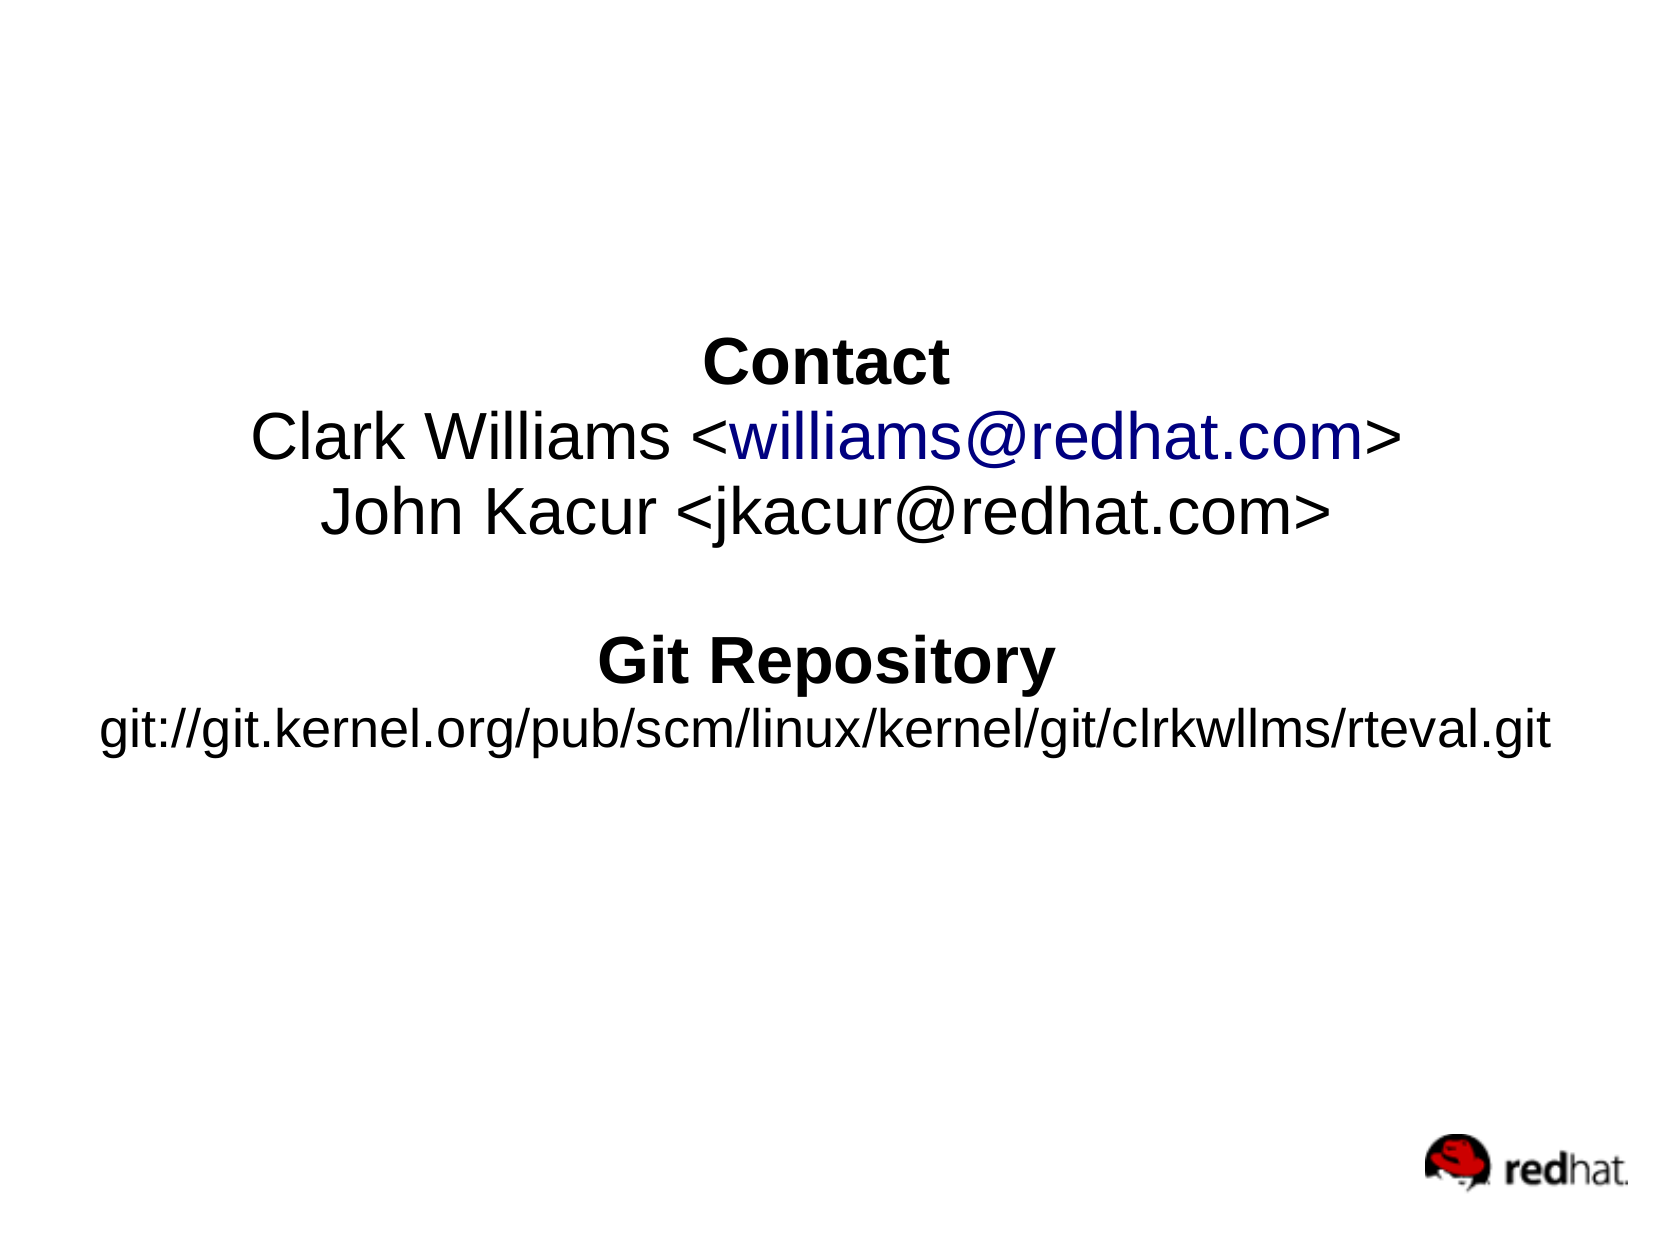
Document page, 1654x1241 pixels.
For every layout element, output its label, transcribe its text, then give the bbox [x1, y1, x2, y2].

subtitle Contact Clark Williams <williams@redhat.com> John Kacur <jkacur@redhat.com> Git Repository git://git.kernel.org/pub/scm/linux/kernel/git/clrkwllms/rteval.git [82, 56, 1571, 1102]
picture [1425, 1134, 1628, 1201]
